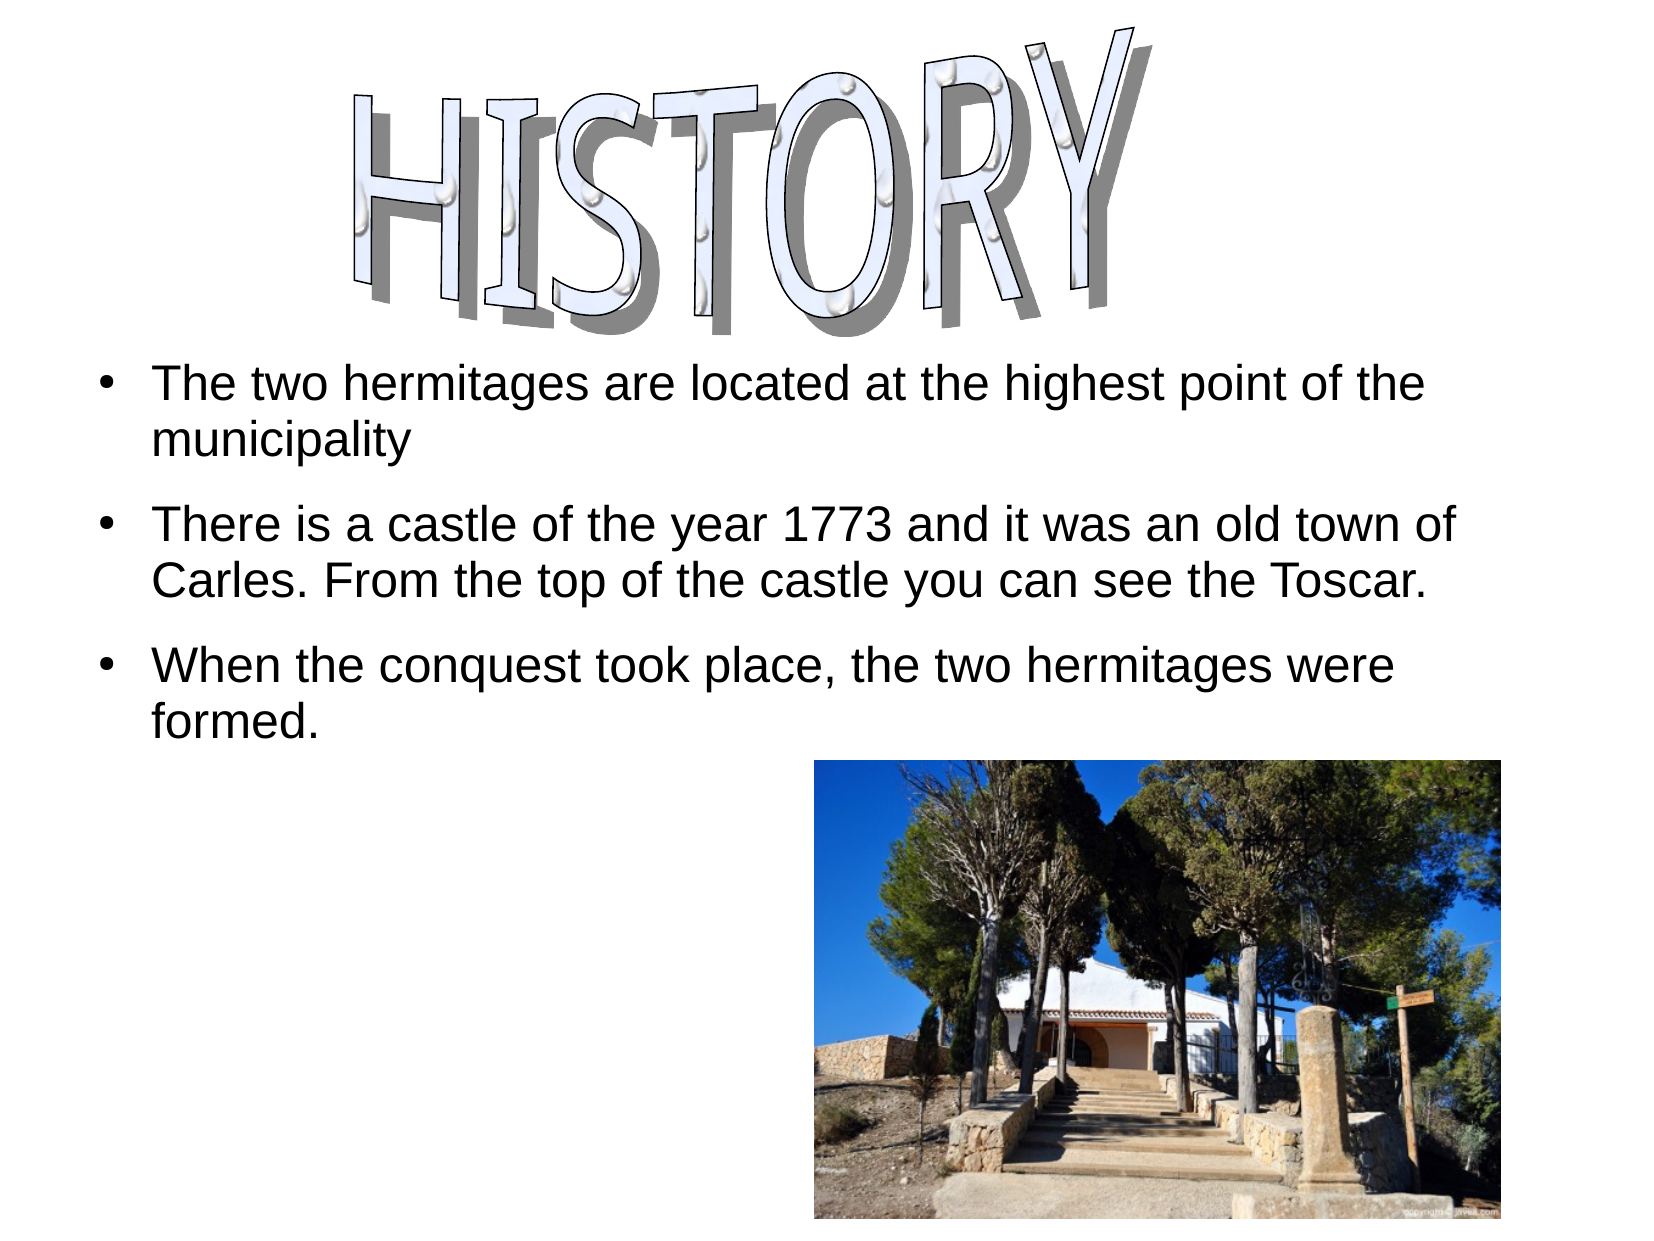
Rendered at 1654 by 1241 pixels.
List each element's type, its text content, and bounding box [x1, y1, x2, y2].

picture [814, 760, 1501, 1219]
text_box HISTORY [653, 85, 758, 316]
text_box HISTORY [354, 95, 461, 301]
text_box HISTORY [552, 93, 641, 316]
list The two hermitages are located at the highest point of the municipality There is a castle of the year 1773 and it was an old town of Carles. From the top of the castle you can see the Toscar. When the conquest took place, the two hermitages were formed. [80, 355, 1569, 1075]
text_box HISTORY [766, 72, 894, 318]
text_box HISTORY [923, 55, 1023, 309]
text_box HISTORY [484, 98, 538, 309]
text_box HISTORY [1025, 27, 1134, 290]
